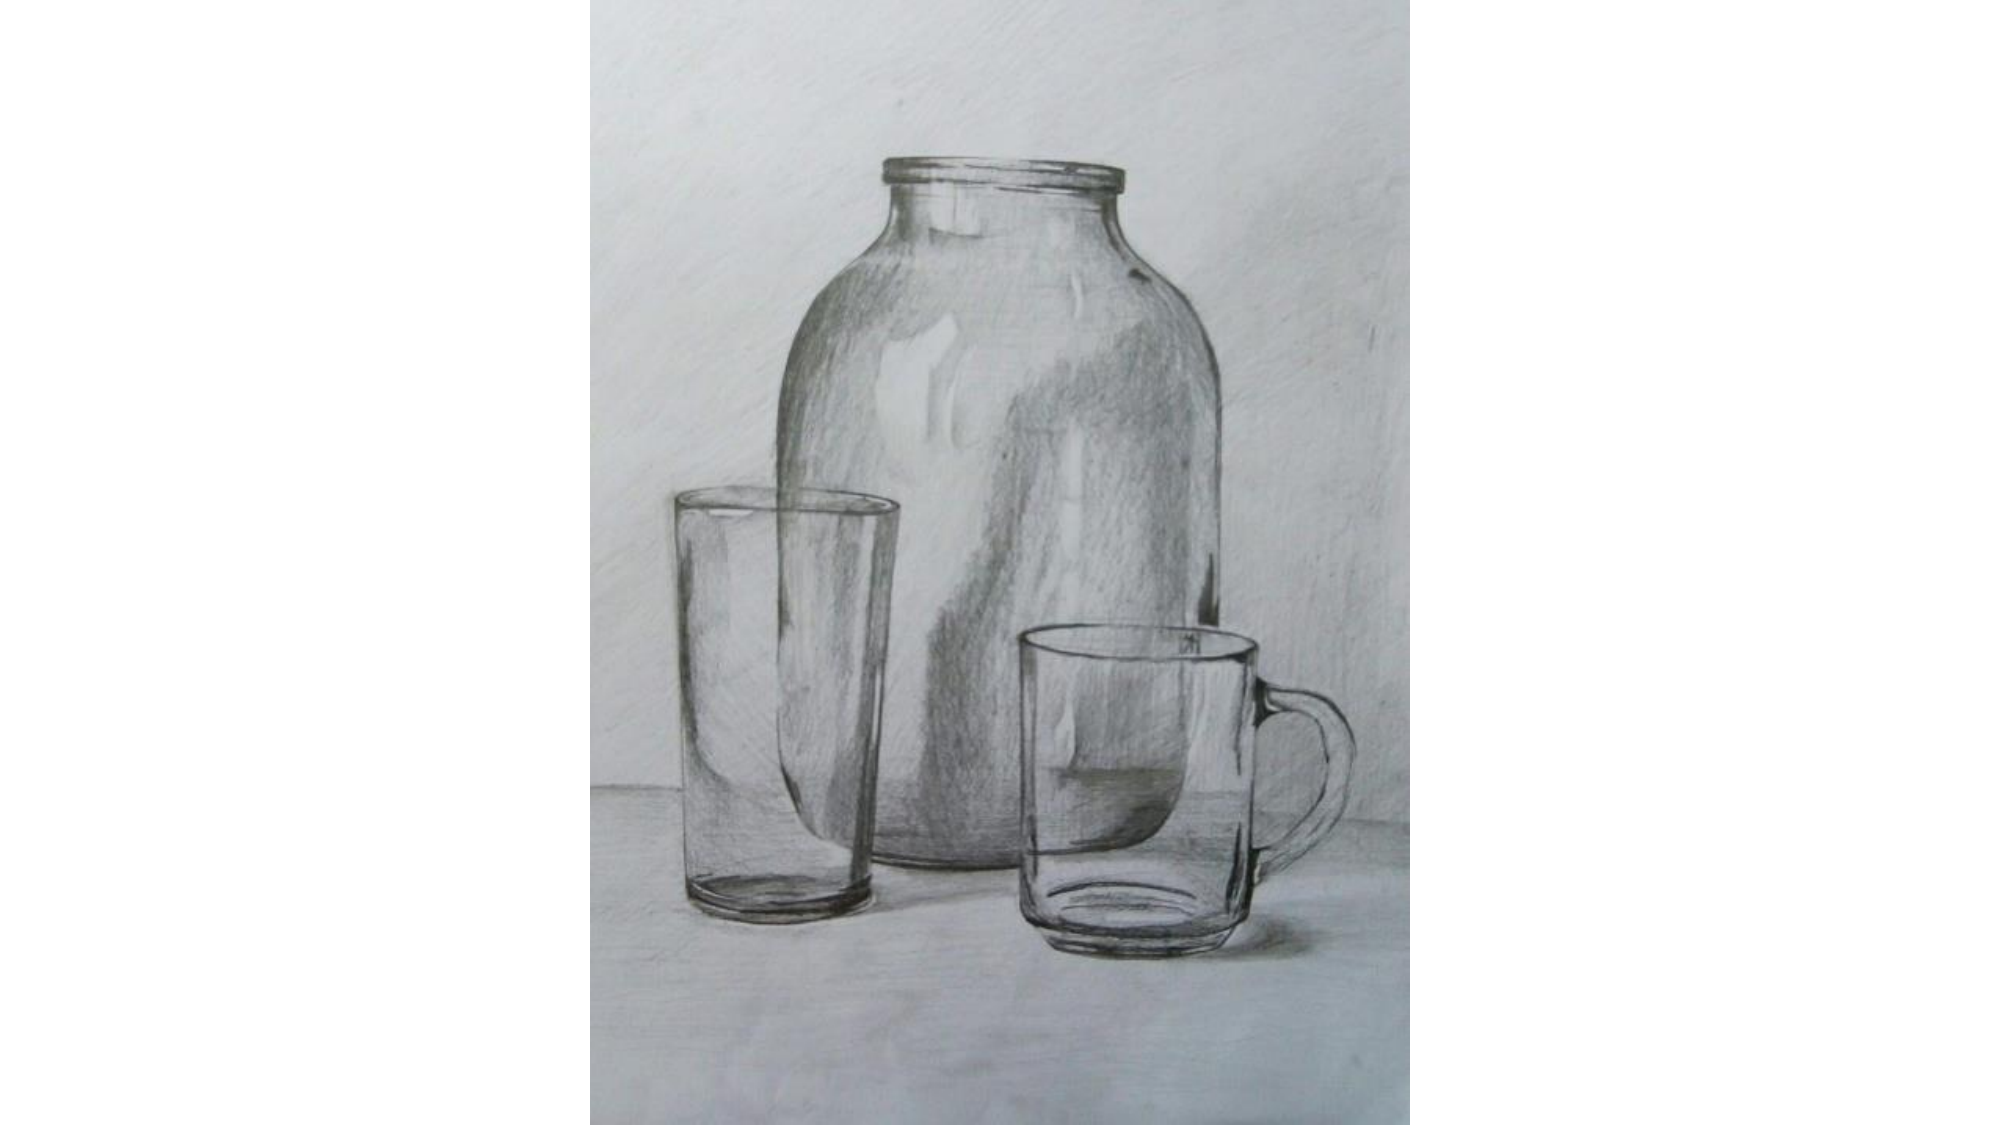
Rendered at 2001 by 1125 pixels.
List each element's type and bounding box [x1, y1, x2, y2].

picture [590, 0, 1410, 1125]
